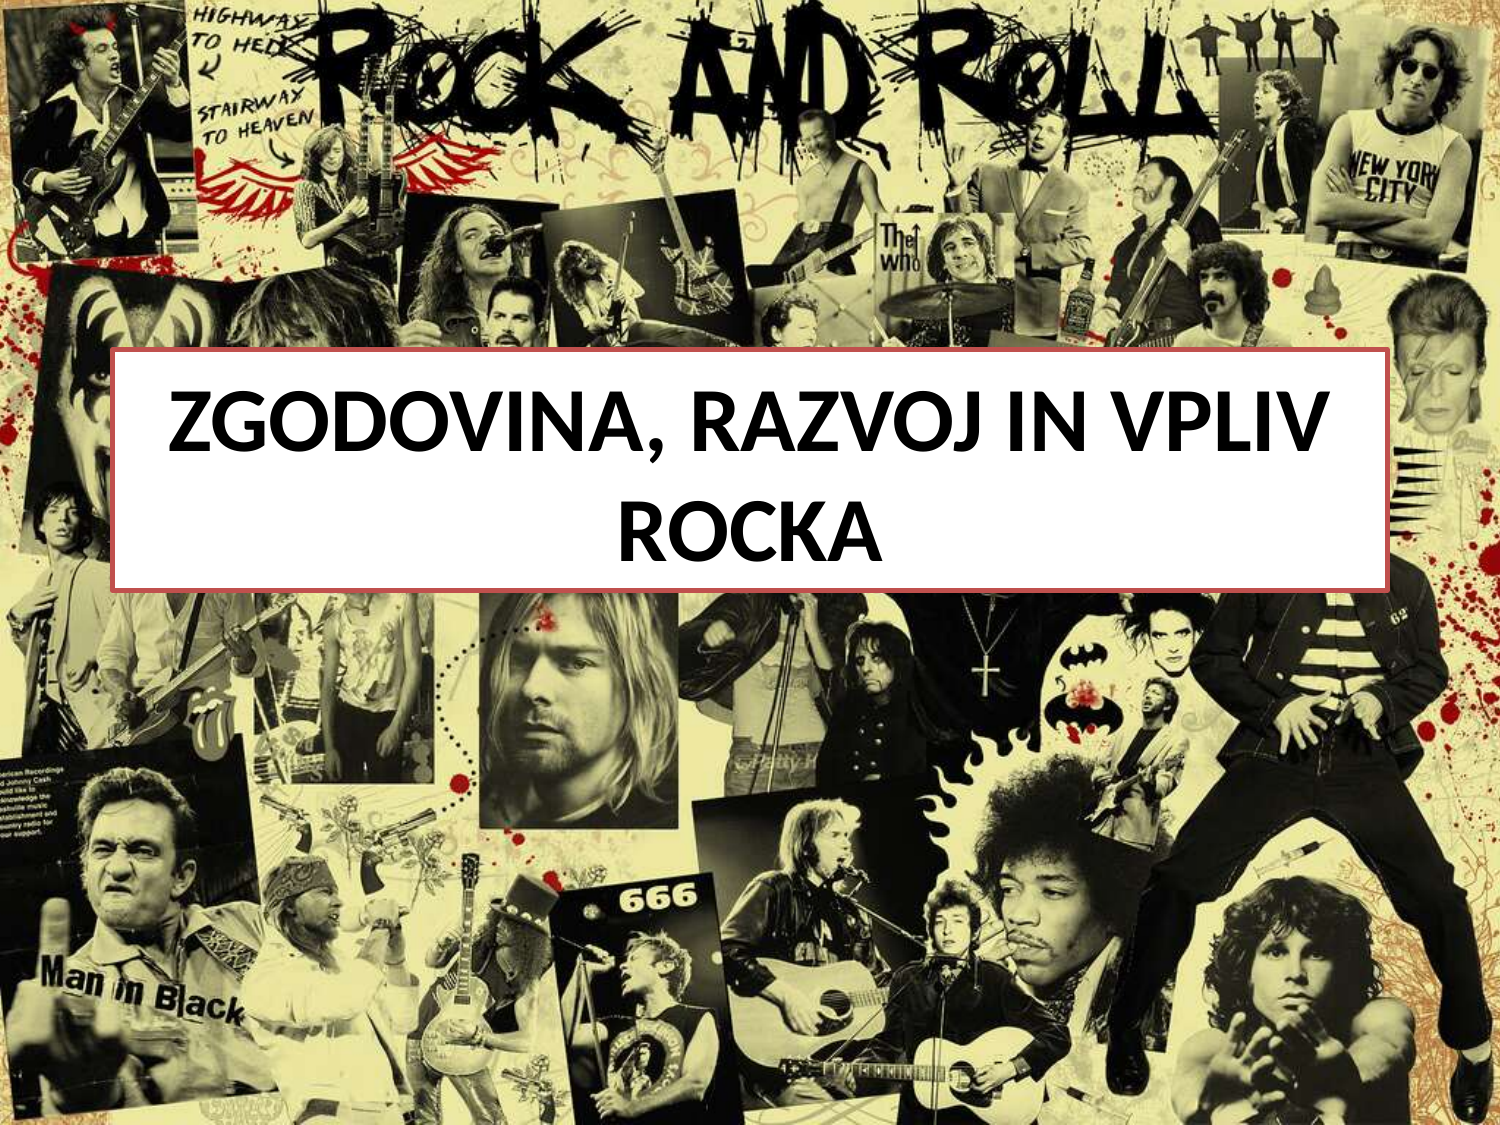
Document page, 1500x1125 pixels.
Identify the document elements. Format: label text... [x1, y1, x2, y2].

title ZGODOVINA, RAZVOJ IN VPLIV ROCKA [112, 349, 1388, 591]
picture [0, 0, 1500, 1125]
